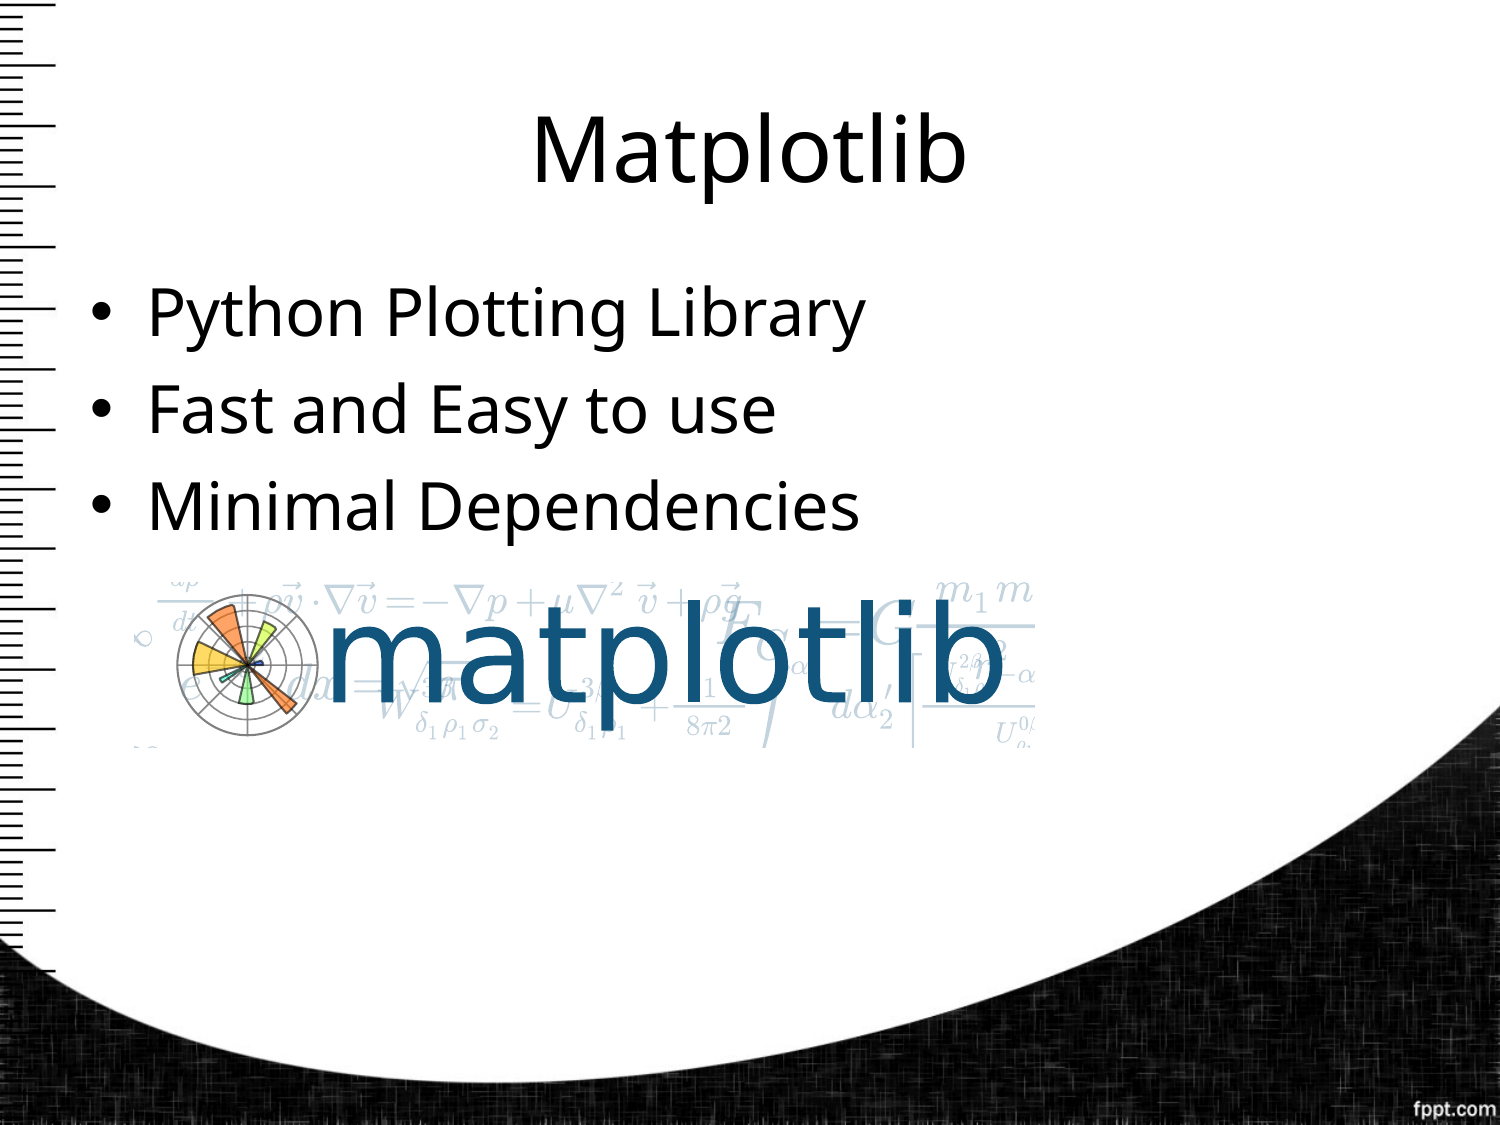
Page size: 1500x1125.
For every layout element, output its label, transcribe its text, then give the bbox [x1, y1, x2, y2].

picture [0, 0, 1500, 1125]
title Matplotlib [75, 44, 1426, 248]
list Python Plotting Library Fast and Easy to use Minimal Dependencies [75, 262, 1426, 1020]
